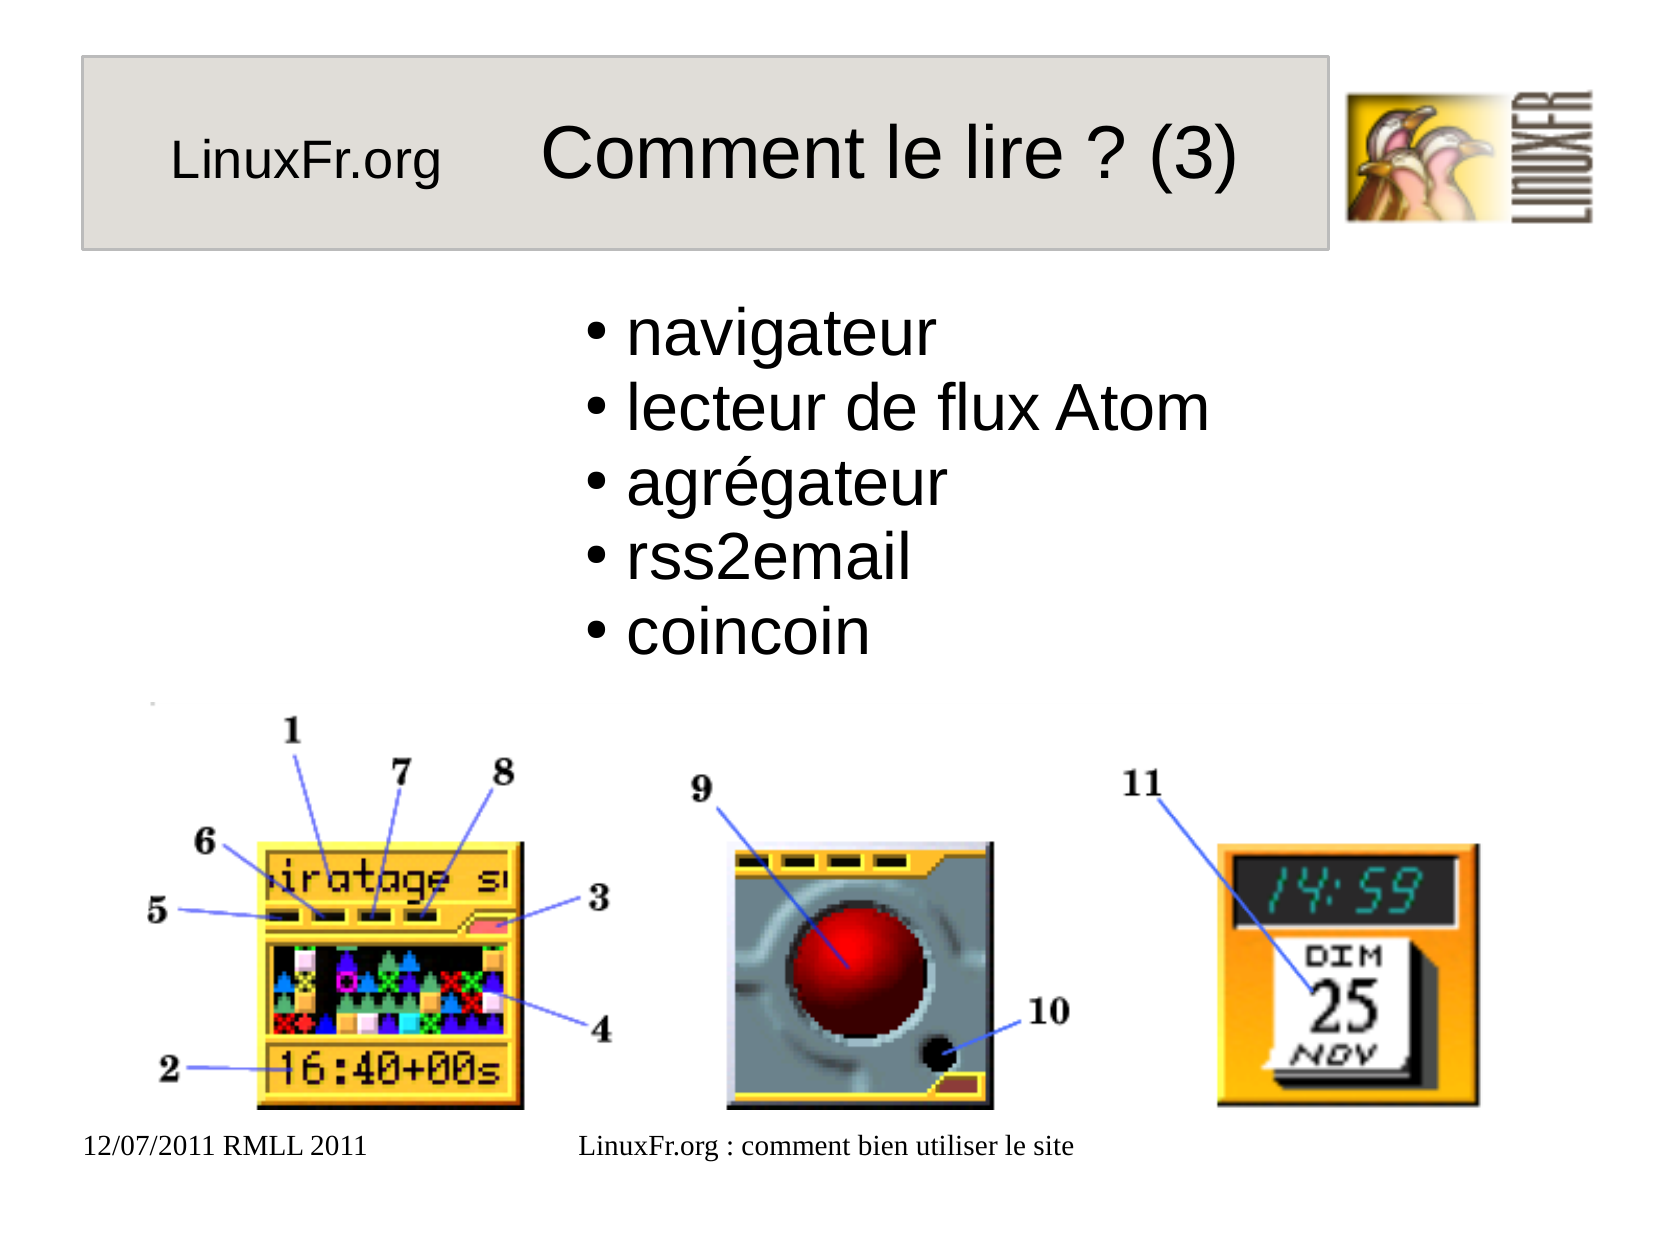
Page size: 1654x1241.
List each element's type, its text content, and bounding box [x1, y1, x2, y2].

picture [147, 702, 1483, 1110]
subtitle navigateur lecteur de flux Atom agrégateur rss2email coincoin [584, 295, 1270, 702]
title LinuxFr.org Comment le lire ? (3) [82, 56, 1329, 250]
picture [1341, 88, 1601, 229]
